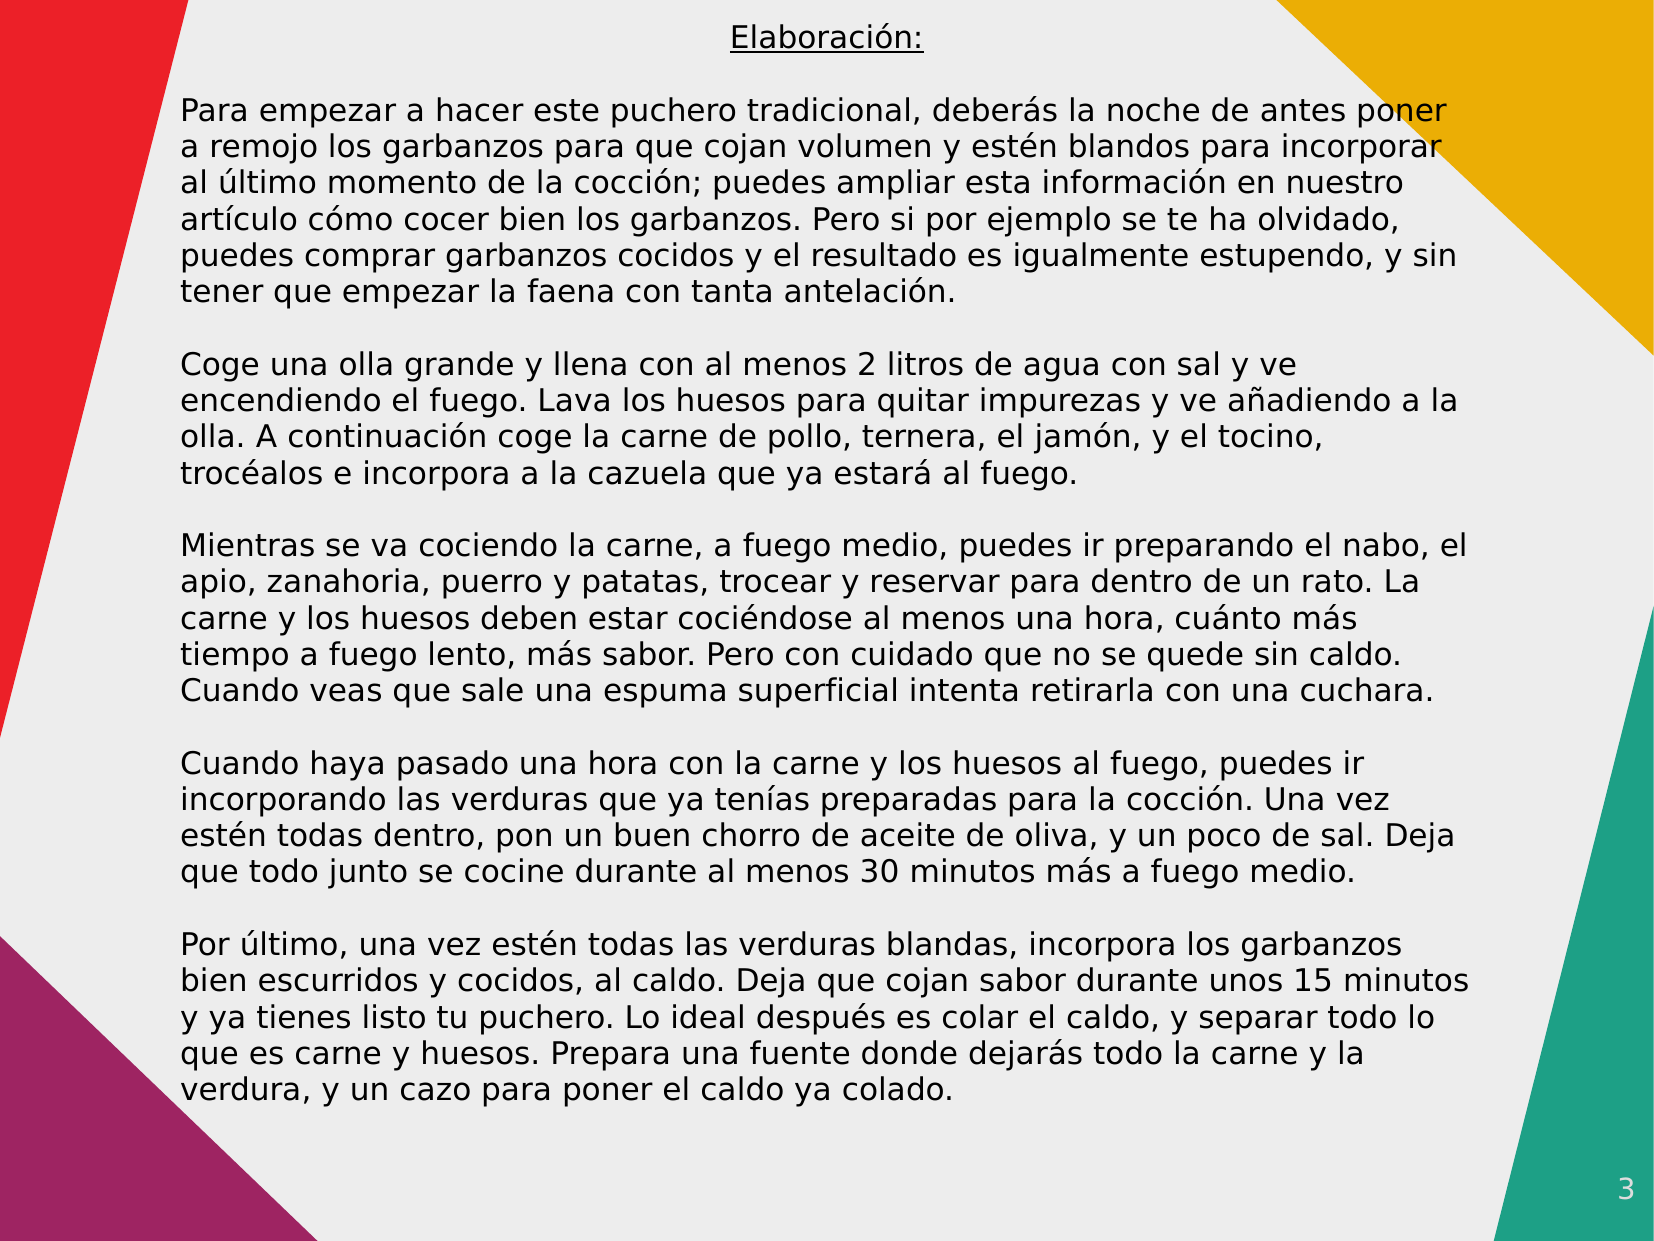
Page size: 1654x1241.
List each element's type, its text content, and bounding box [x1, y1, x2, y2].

text_box Elaboración: Para empezar a hacer este puchero tradicional, deberás la noche de antes poner a remojo los garbanzos para que cojan volumen y estén blandos para incorporar al último momento de la cocción; puedes ampliar esta información en nuestro artículo cómo cocer bien los garbanzos. Pero si por ejemplo se te ha olvidado, puedes comprar garbanzos cocidos y el resultado es igualmente estupendo, y sin tener que empezar la faena con tanta antelación. Coge una olla grande y llena con al menos 2 litros de agua con sal y ve encendiendo el fuego. Lava los huesos para quitar impurezas y ve añadiendo a la olla. A continuación coge la carne de pollo, ternera, el jamón, y el tocino, trocéalos e incorpora a la cazuela que ya estará al fuego. Mientras se va cociendo la carne, a fuego medio, puedes ir preparando el nabo, el apio, zanahoria, puerro y patatas, trocear y reservar para dentro de un rato. La carne y los huesos deben estar cociéndose al menos una hora, cuánto más tiempo a fuego lento, más sabor. Pero con cuidado que no se quede sin caldo. Cuando veas que sale una espuma superficial intenta retirarla con una cuchara. Cuando haya pasado una hora con la carne y los huesos al fuego, puedes ir incorporando las verduras que ya tenías preparadas para la cocción. Una vez estén todas dentro, pon un buen chorro de aceite de oliva, y un poco de sal. Deja que todo junto se cocine durante al menos 30 minutos más a fuego medio. Por último, una vez estén todas las verduras blandas, incorpora los garbanzos bien escurridos y cocidos, al caldo. Deja que cojan sabor durante unos 15 minutos y ya tienes listo tu puchero. Lo ideal después es colar el caldo, y separar todo lo que es carne y huesos. Prepara una fuente donde dejarás todo la carne y la verdura, y un cazo para poner el caldo ya colado. [165, 0, 1489, 1241]
